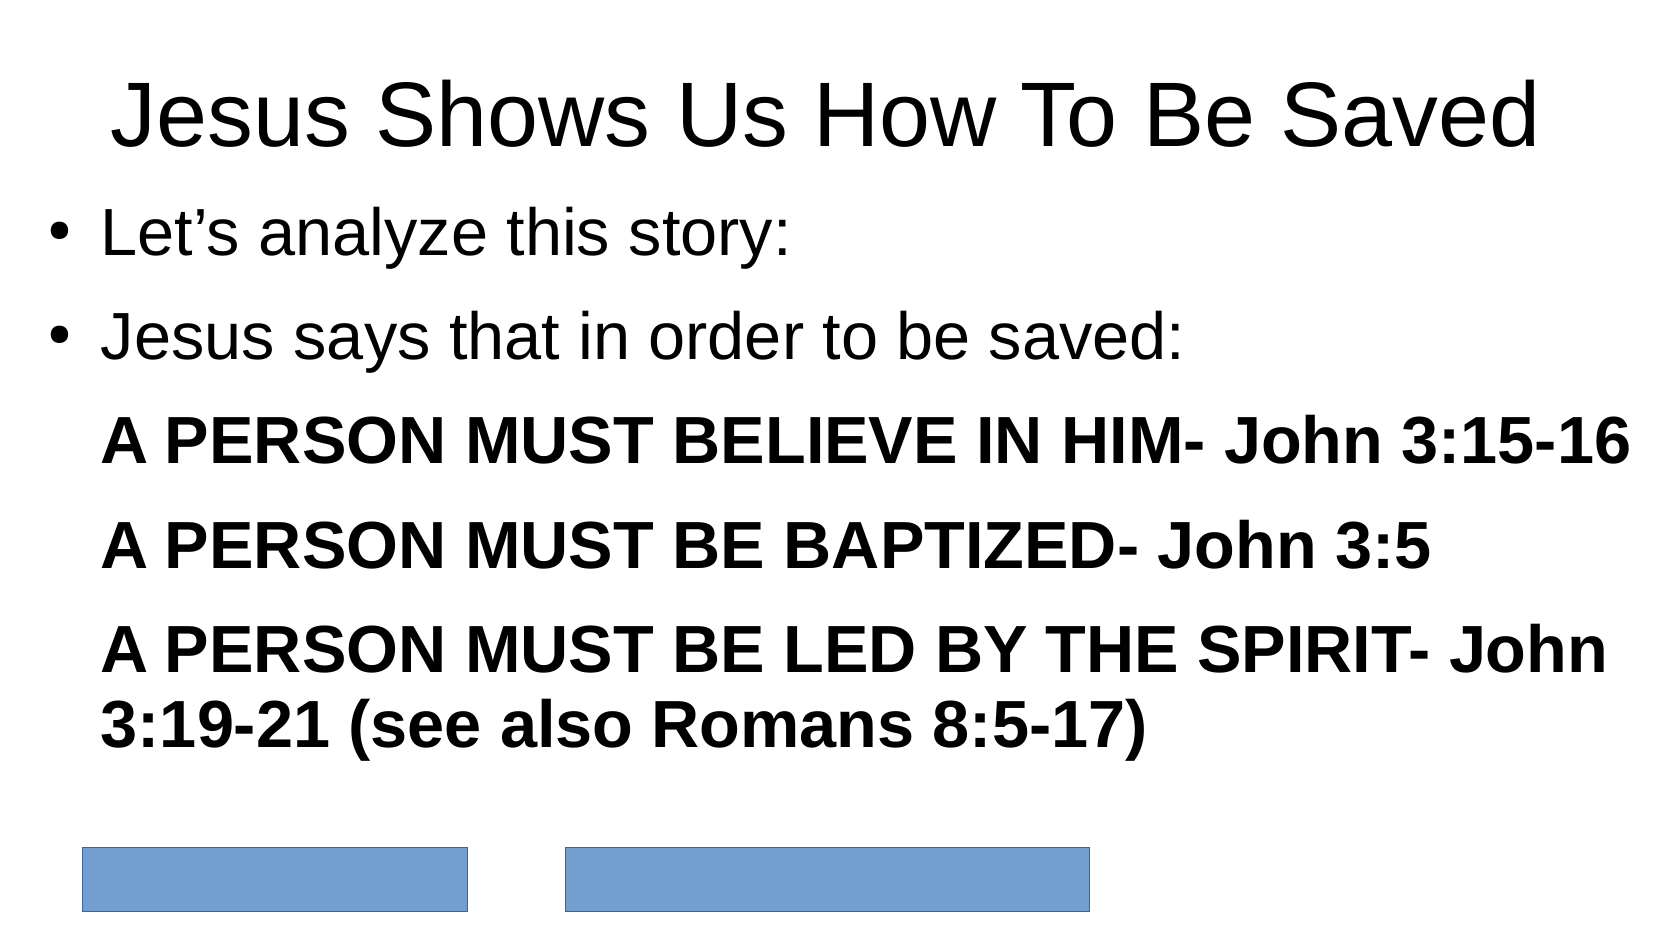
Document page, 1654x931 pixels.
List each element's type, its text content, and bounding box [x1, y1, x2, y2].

title Jesus Shows Us How To Be Saved [82, 37, 1571, 193]
list Let’s analyze this story: Jesus says that in order to be saved: A PERSON MUST BELIEVE IN HIM- John 3:15-16 A PERSON MUST BE BAPTIZED- John 3:5 A PERSON MUST BE LED BY THE SPIRIT- John 3:19-21 (see also Romans 8:5-17) [30, 195, 1636, 856]
